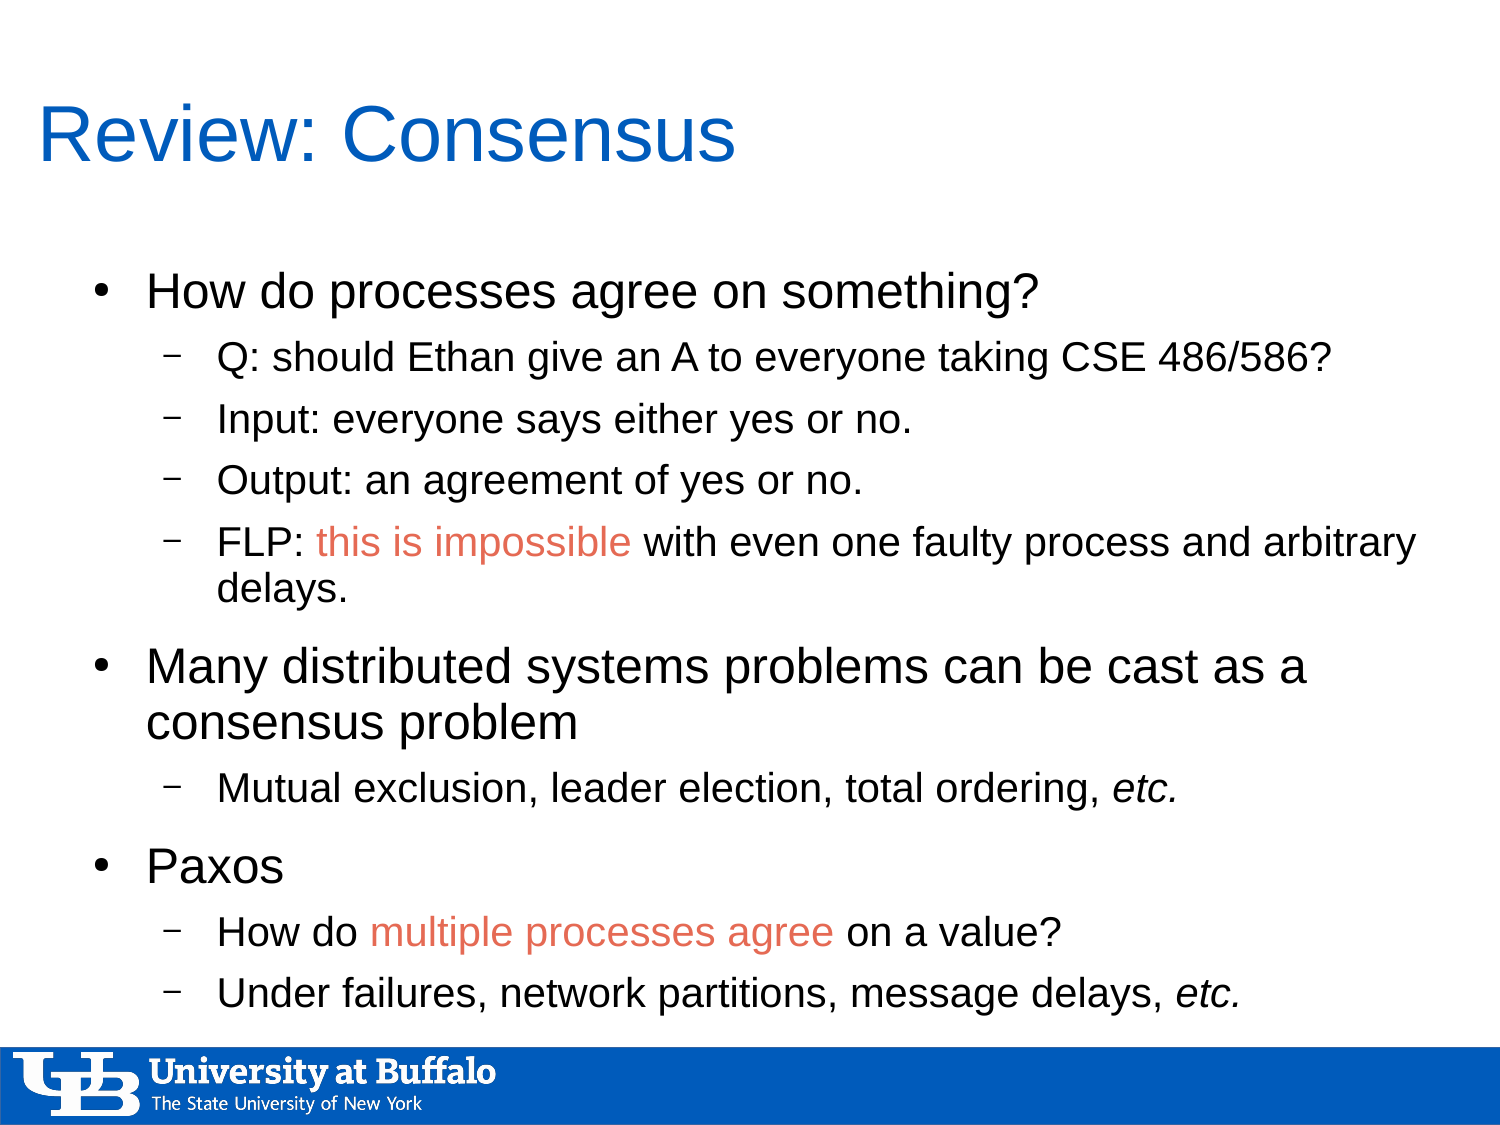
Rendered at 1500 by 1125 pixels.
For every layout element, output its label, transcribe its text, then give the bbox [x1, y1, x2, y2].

picture [13, 1052, 496, 1116]
list How do processes agree on something? Q: should Ethan give an A to everyone taking CSE 486/586? Input: everyone says either yes or no. Output: an agreement of yes or no. FLP: this is impossible with even one faulty process and arbitrary delays. Many distributed systems problems can be cast as a consensus problem Mutual exclusion, leader election, total ordering, etc. Paxos How do multiple processes agree on a value? Under failures, network partitions, message delays, etc. [75, 263, 1425, 916]
title Review: Consensus [37, 40, 1388, 228]
